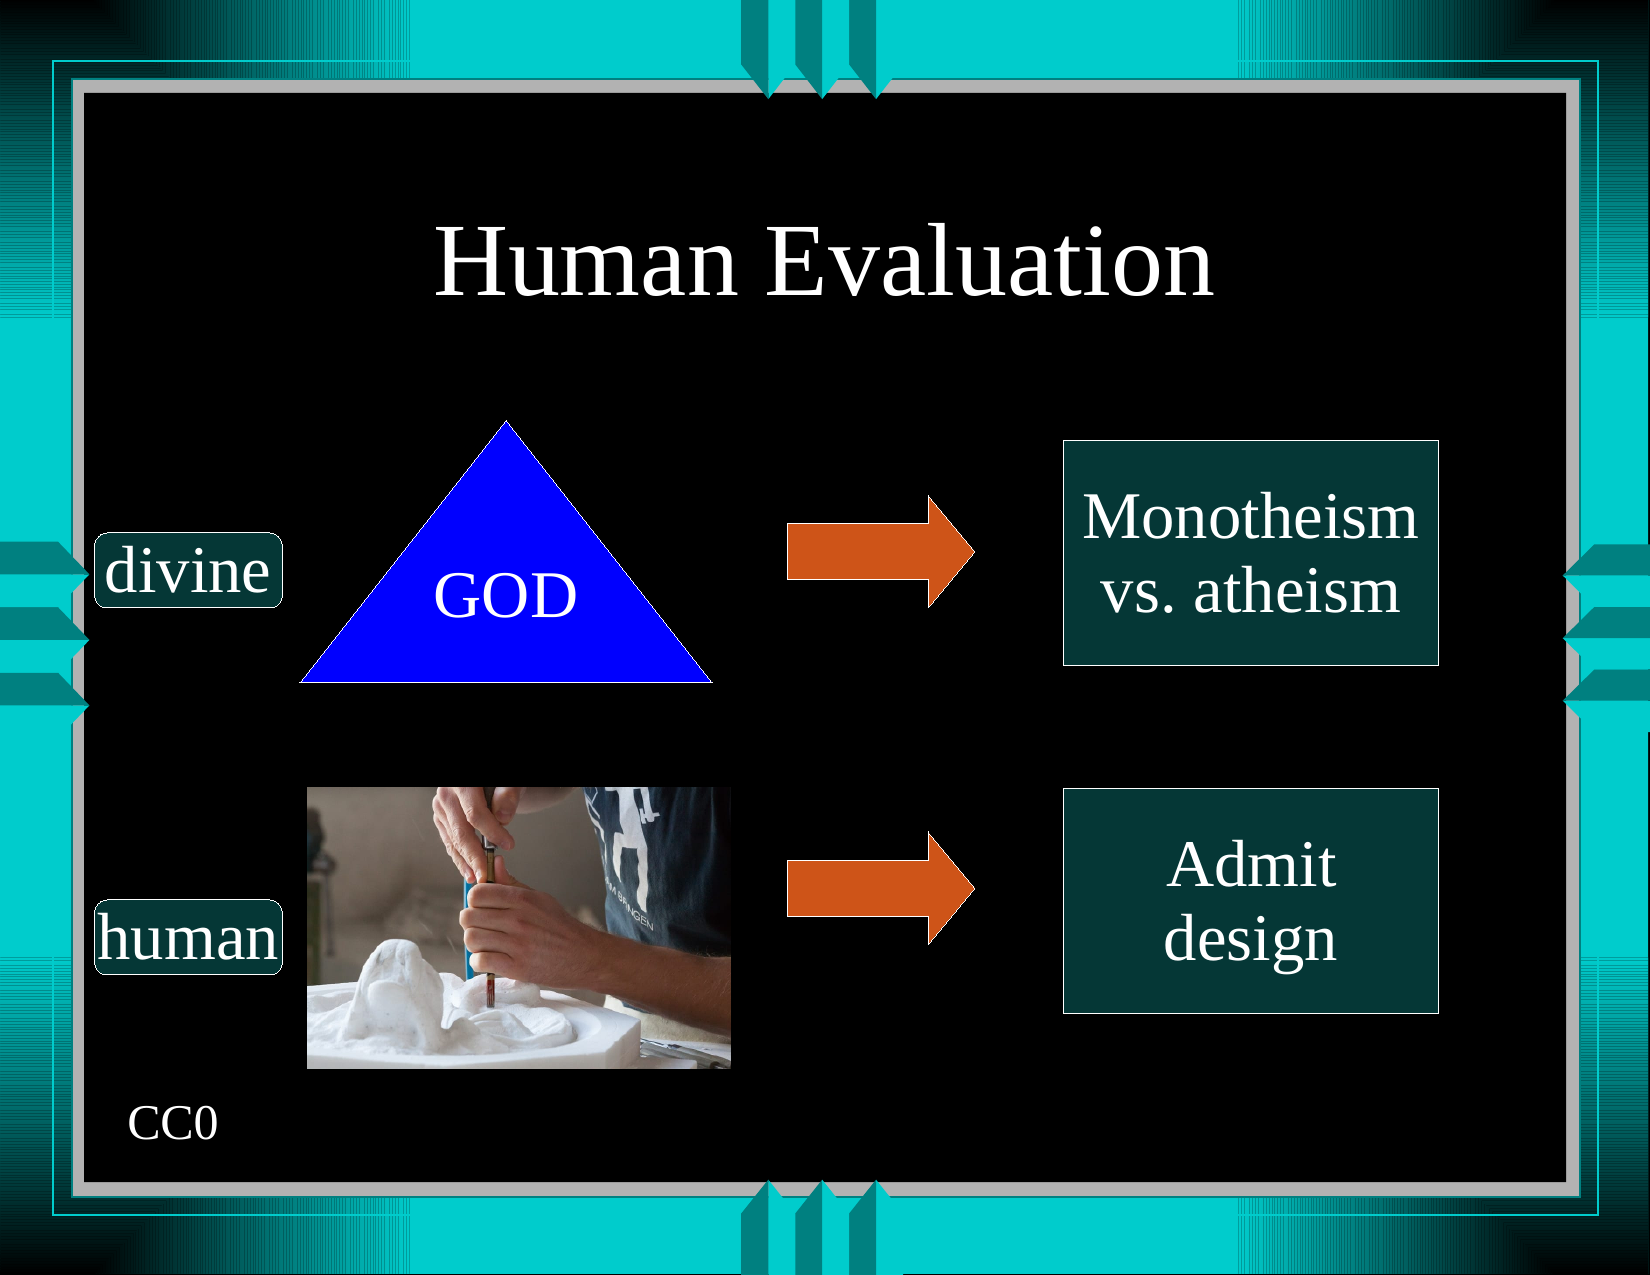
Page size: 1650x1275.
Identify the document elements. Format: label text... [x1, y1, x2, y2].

text_box Admit design [1063, 788, 1439, 1014]
text_box [787, 495, 975, 608]
picture [307, 787, 731, 1070]
text_box GOD [299, 420, 713, 683]
title Human Evaluation [123, 113, 1527, 326]
text_box CC0 [112, 1087, 338, 1164]
text_box human [94, 899, 283, 975]
text_box Monotheism vs. atheism [1063, 440, 1439, 666]
text_box divine [94, 532, 283, 608]
text_box [787, 831, 975, 945]
